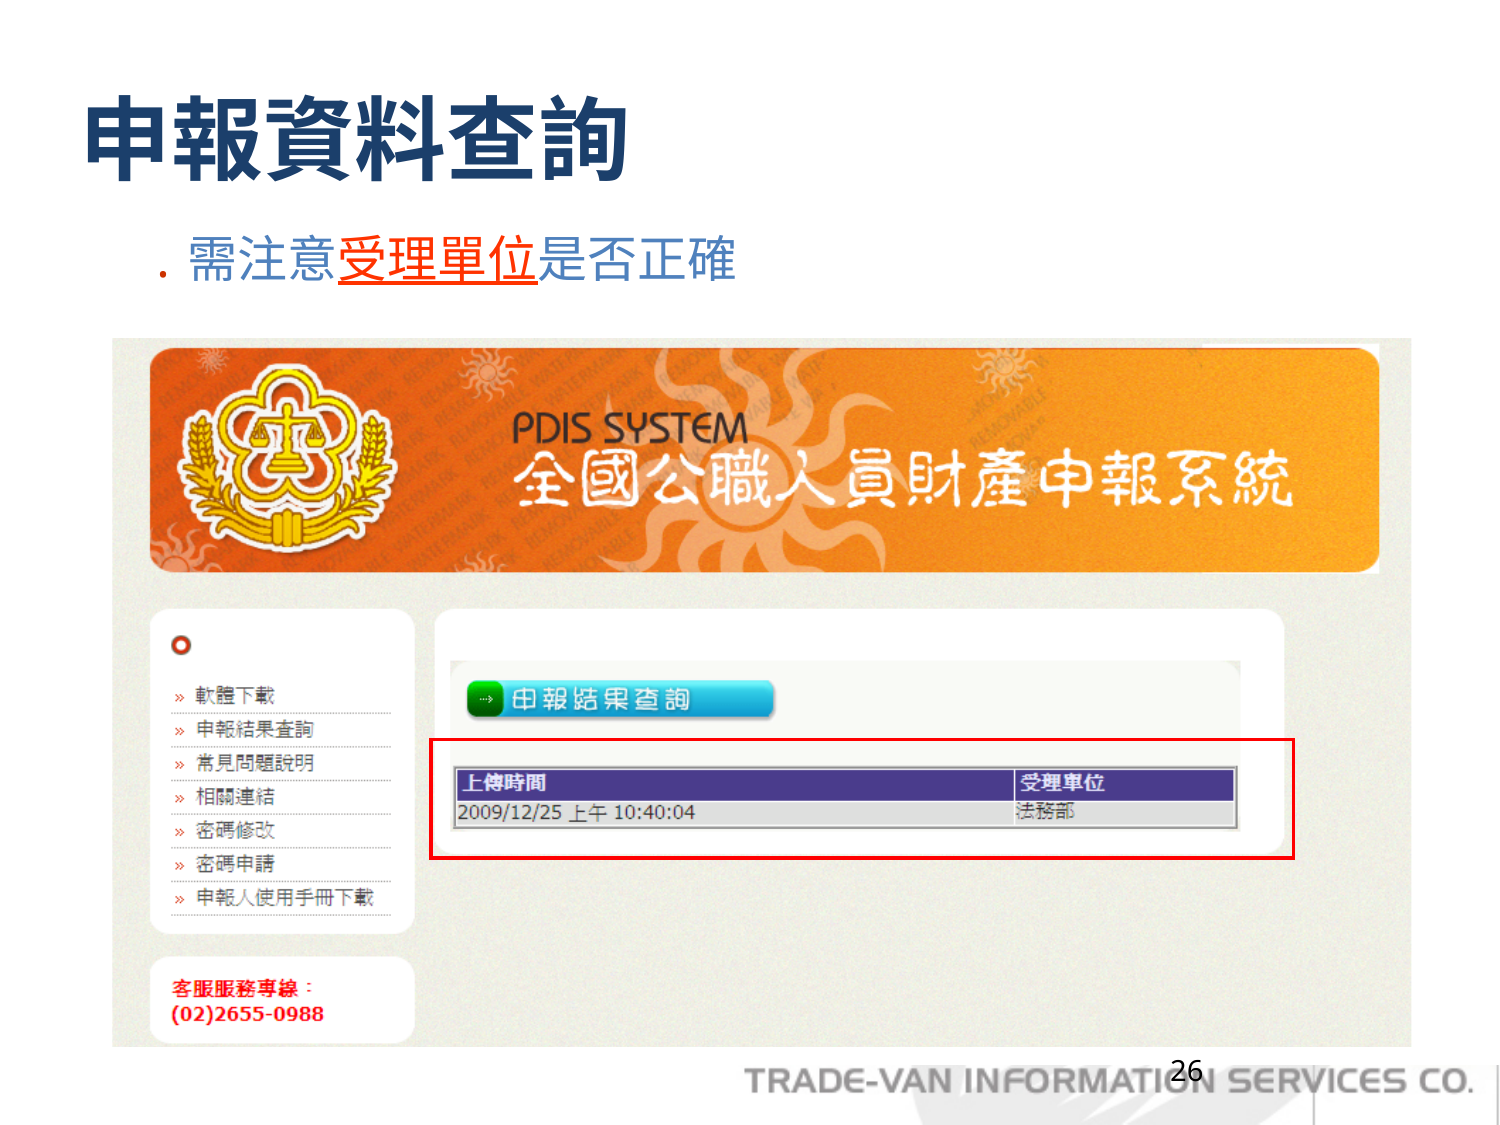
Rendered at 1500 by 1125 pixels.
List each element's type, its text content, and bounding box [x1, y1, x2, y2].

text_box ․需注意受理單位是否正確 [135, 220, 1447, 296]
text_box [0, 0, 1500, 1100]
picture [112, 338, 1412, 1047]
text_box 申報資料查詢 [65, 43, 1415, 230]
